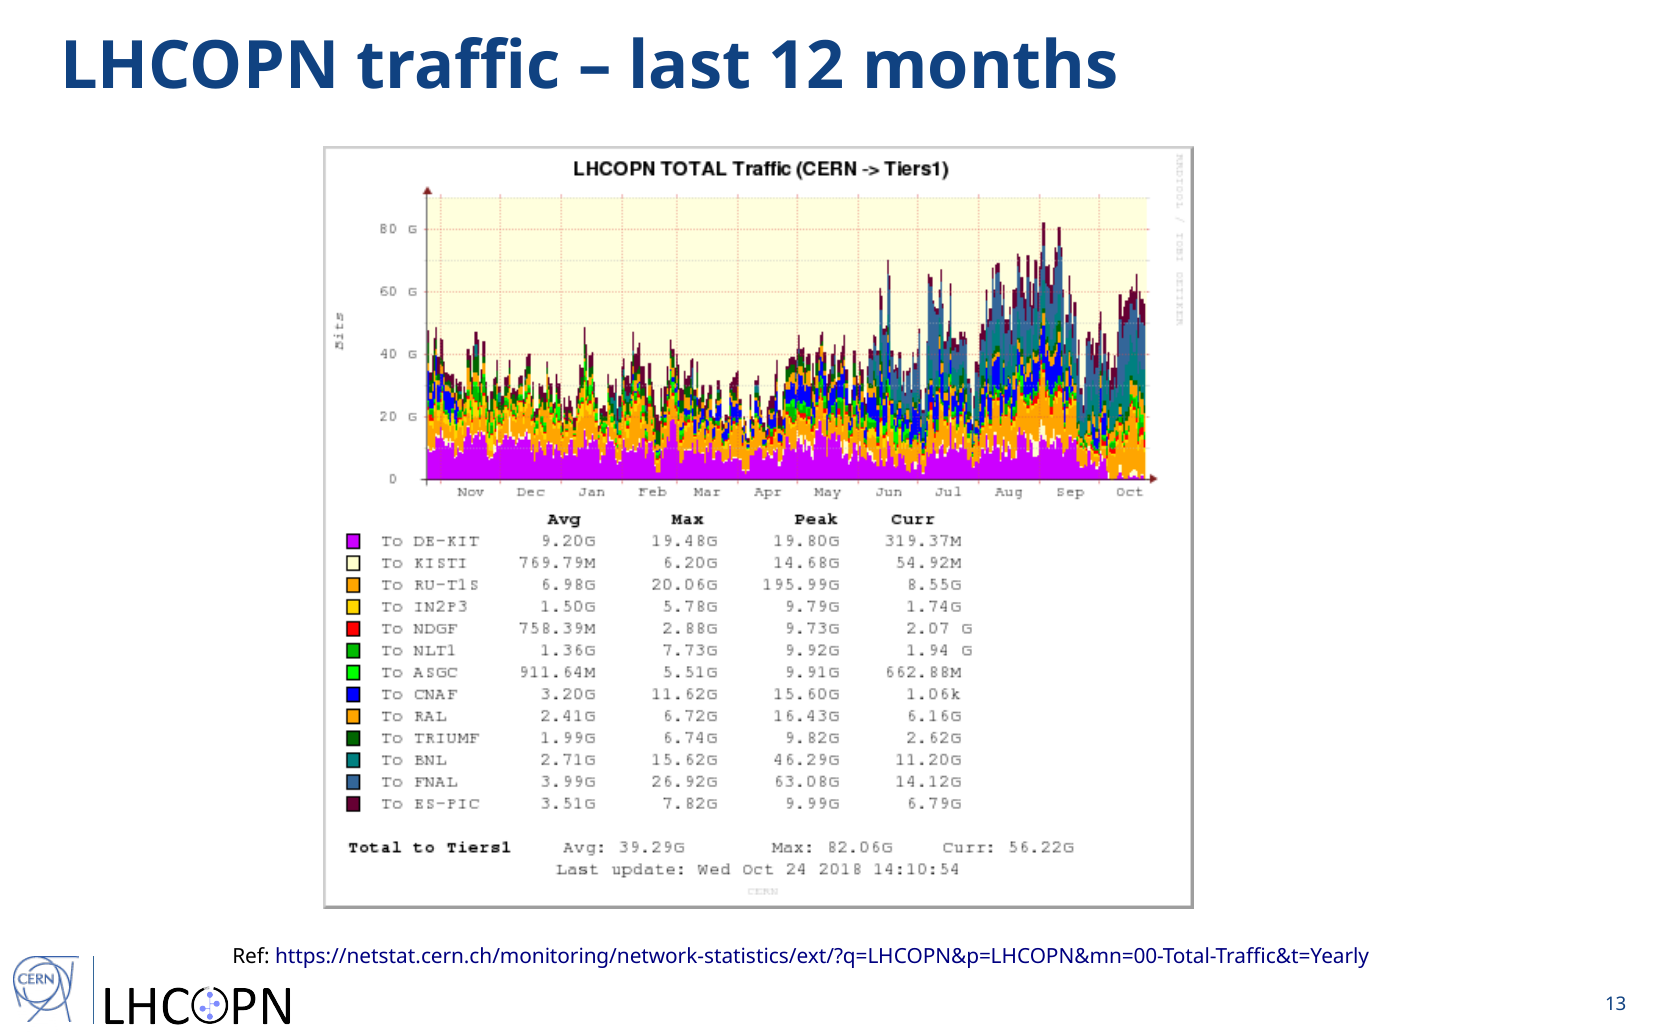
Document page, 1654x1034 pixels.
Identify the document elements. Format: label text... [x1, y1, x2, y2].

text_box Ref: https://netstat.cern.ch/monitoring/network-statistics/ext/?q=LHCOPN&p=LHCOPN&mn=00-Total-Traffic&t=Yearly [217, 933, 1411, 1006]
title LHCOPN traffic – last 12 months [60, 0, 1528, 138]
picture [13, 956, 79, 1032]
picture [103, 984, 294, 1027]
picture [323, 146, 1194, 909]
